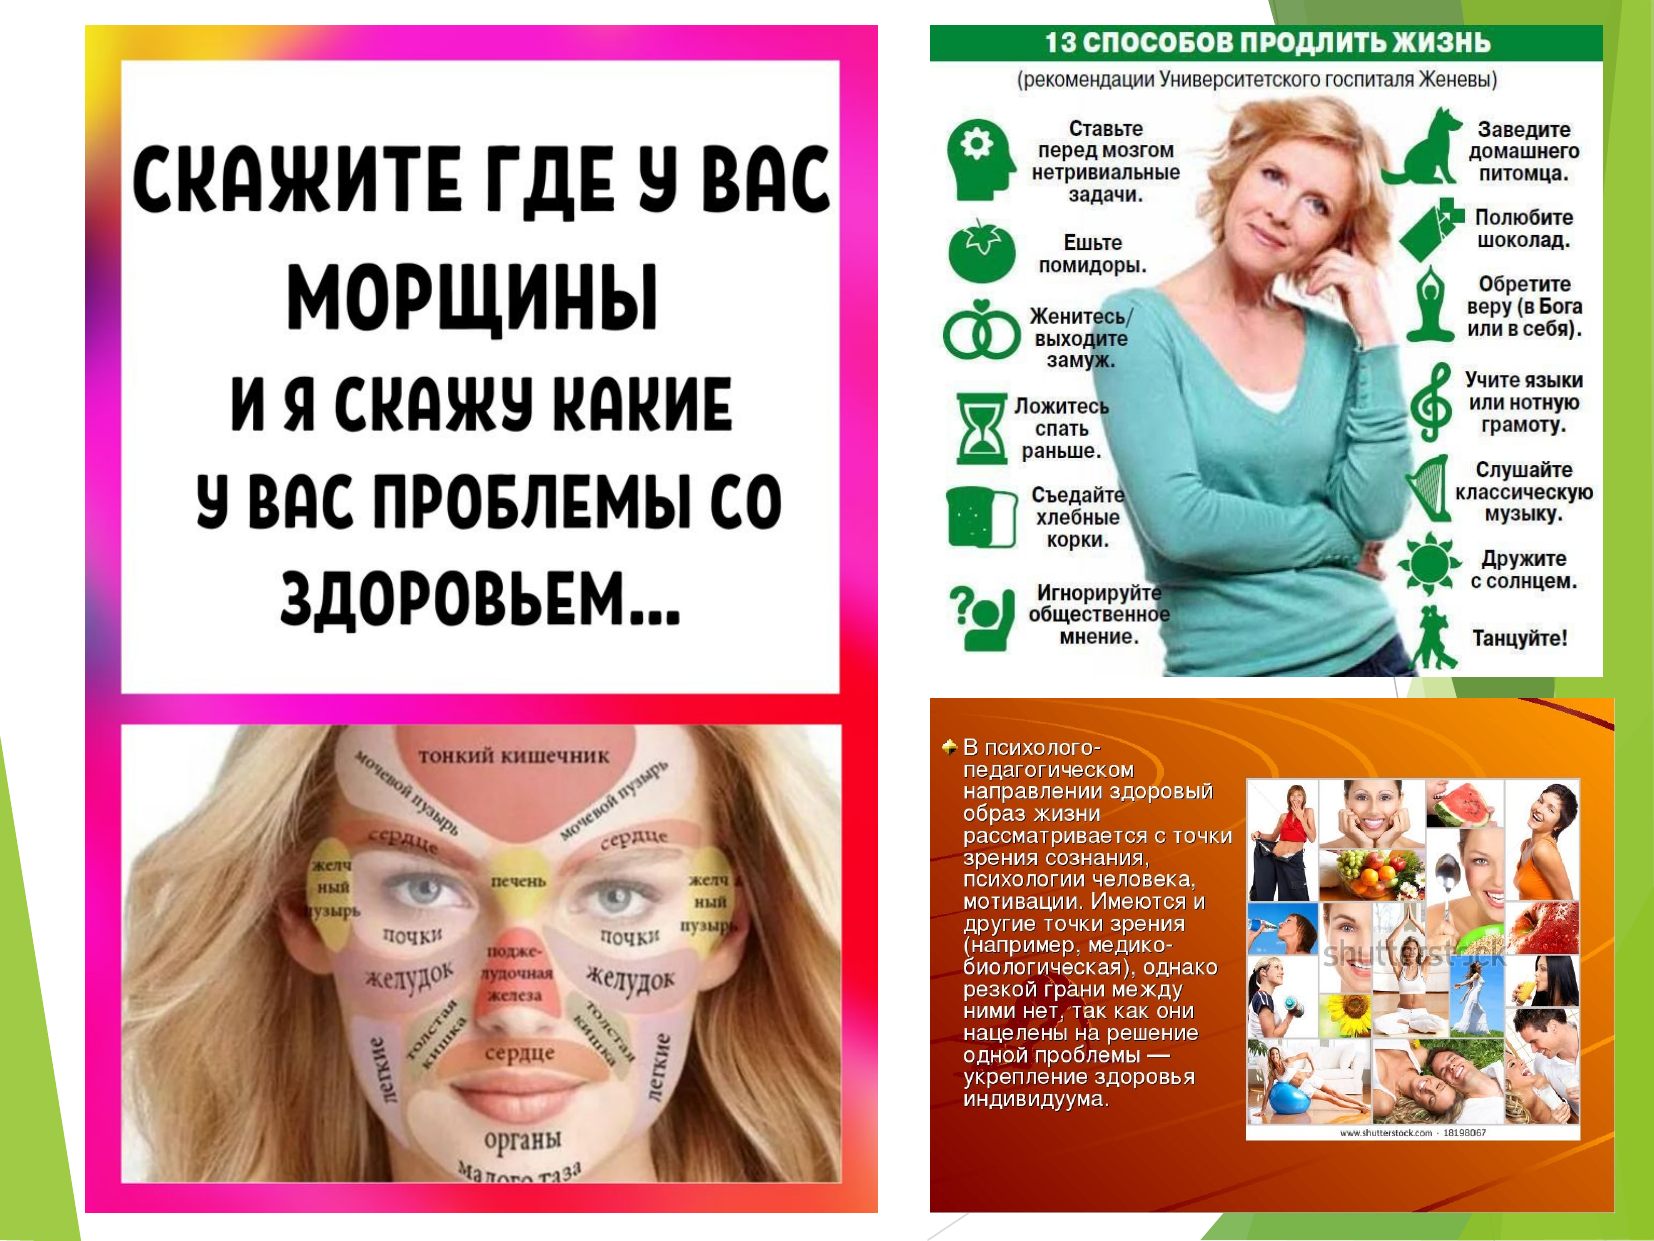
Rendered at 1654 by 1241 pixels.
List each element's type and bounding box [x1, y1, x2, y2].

picture [85, 25, 878, 1213]
picture [930, 698, 1615, 1213]
picture [930, 25, 1603, 677]
